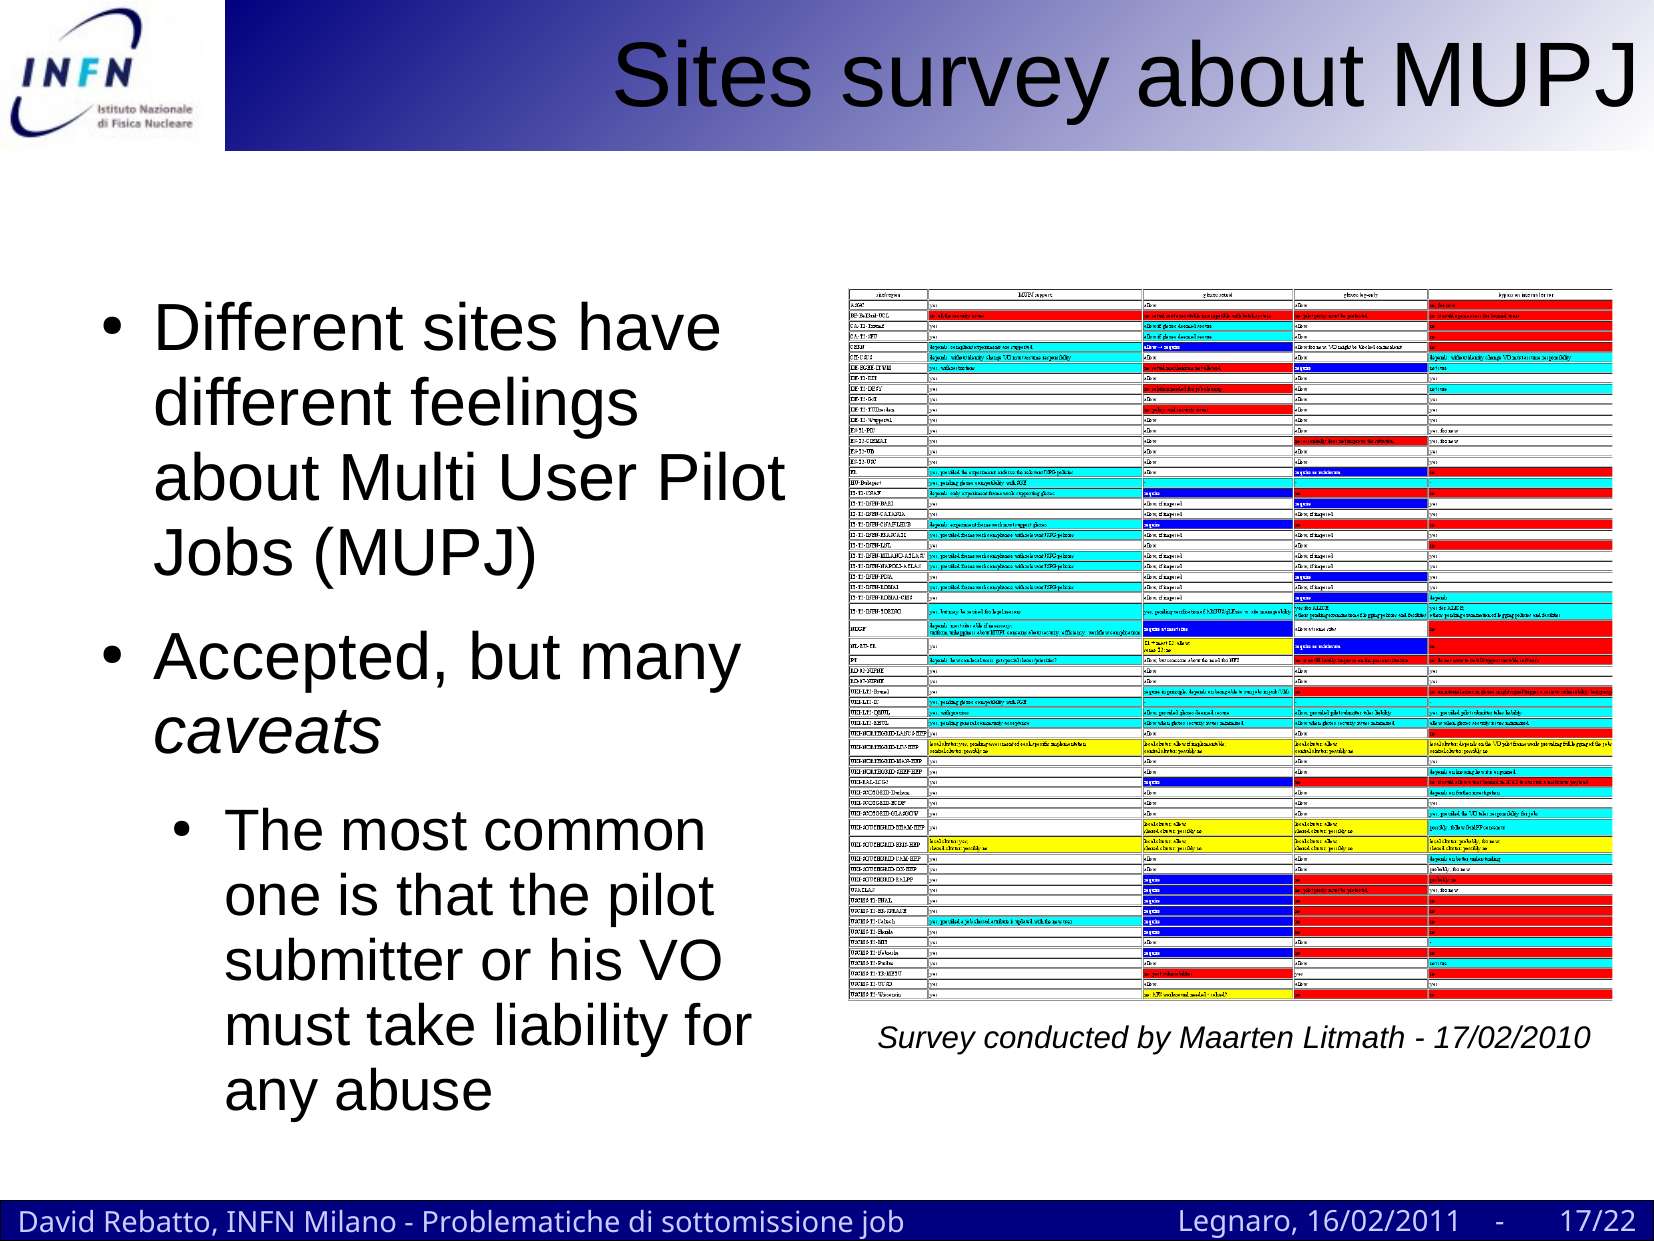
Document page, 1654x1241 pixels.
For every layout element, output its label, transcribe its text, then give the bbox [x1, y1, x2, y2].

text_box Survey conducted by Maarten Litmath - 17/02/2010 [862, 1012, 1613, 1063]
list Different sites have different feelings about Multi User Pilot Jobs (MUPJ) Accepted, but many caveats The most common one is that the pilot submitter or his VO must take liability for any abuse [82, 290, 809, 1122]
title Sites survey about MUPJ [225, 0, 1654, 151]
picture [845, 288, 1613, 1001]
picture [0, 1, 204, 150]
